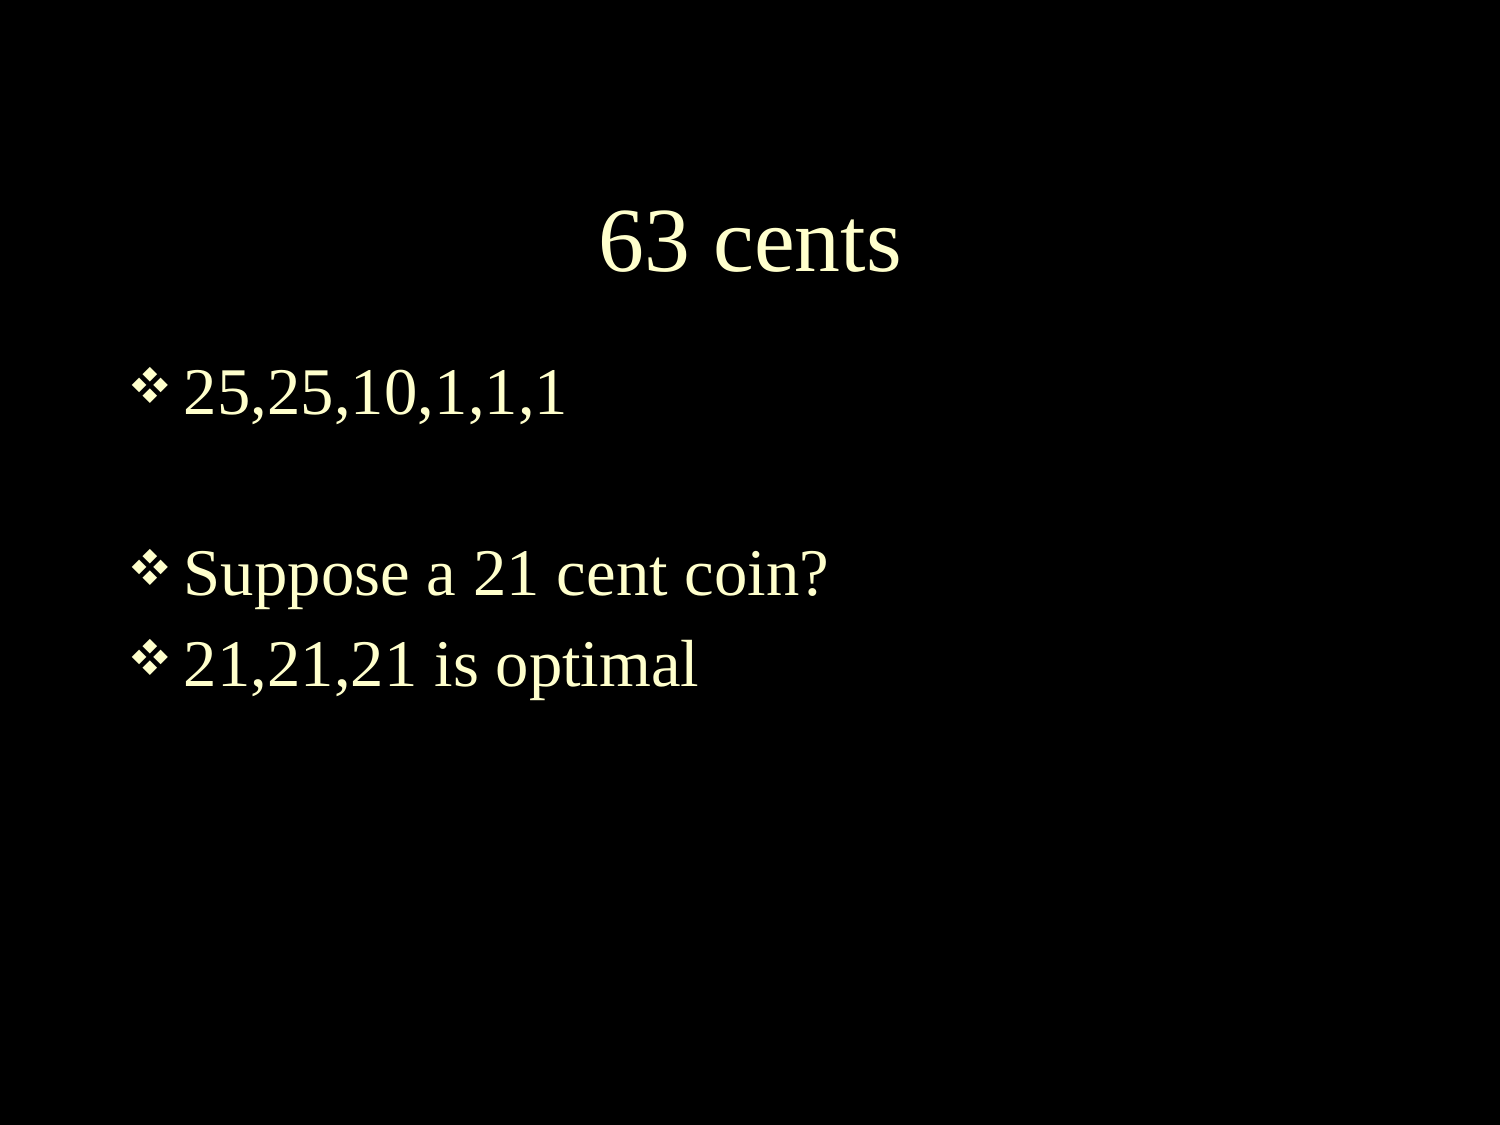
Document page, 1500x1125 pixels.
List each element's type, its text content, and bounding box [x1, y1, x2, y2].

title 63 cents [22, 145, 1480, 336]
list 25,25,10,1,1,1 Suppose a 21 cent coin? 21,21,21 is optimal [112, 347, 1482, 1026]
